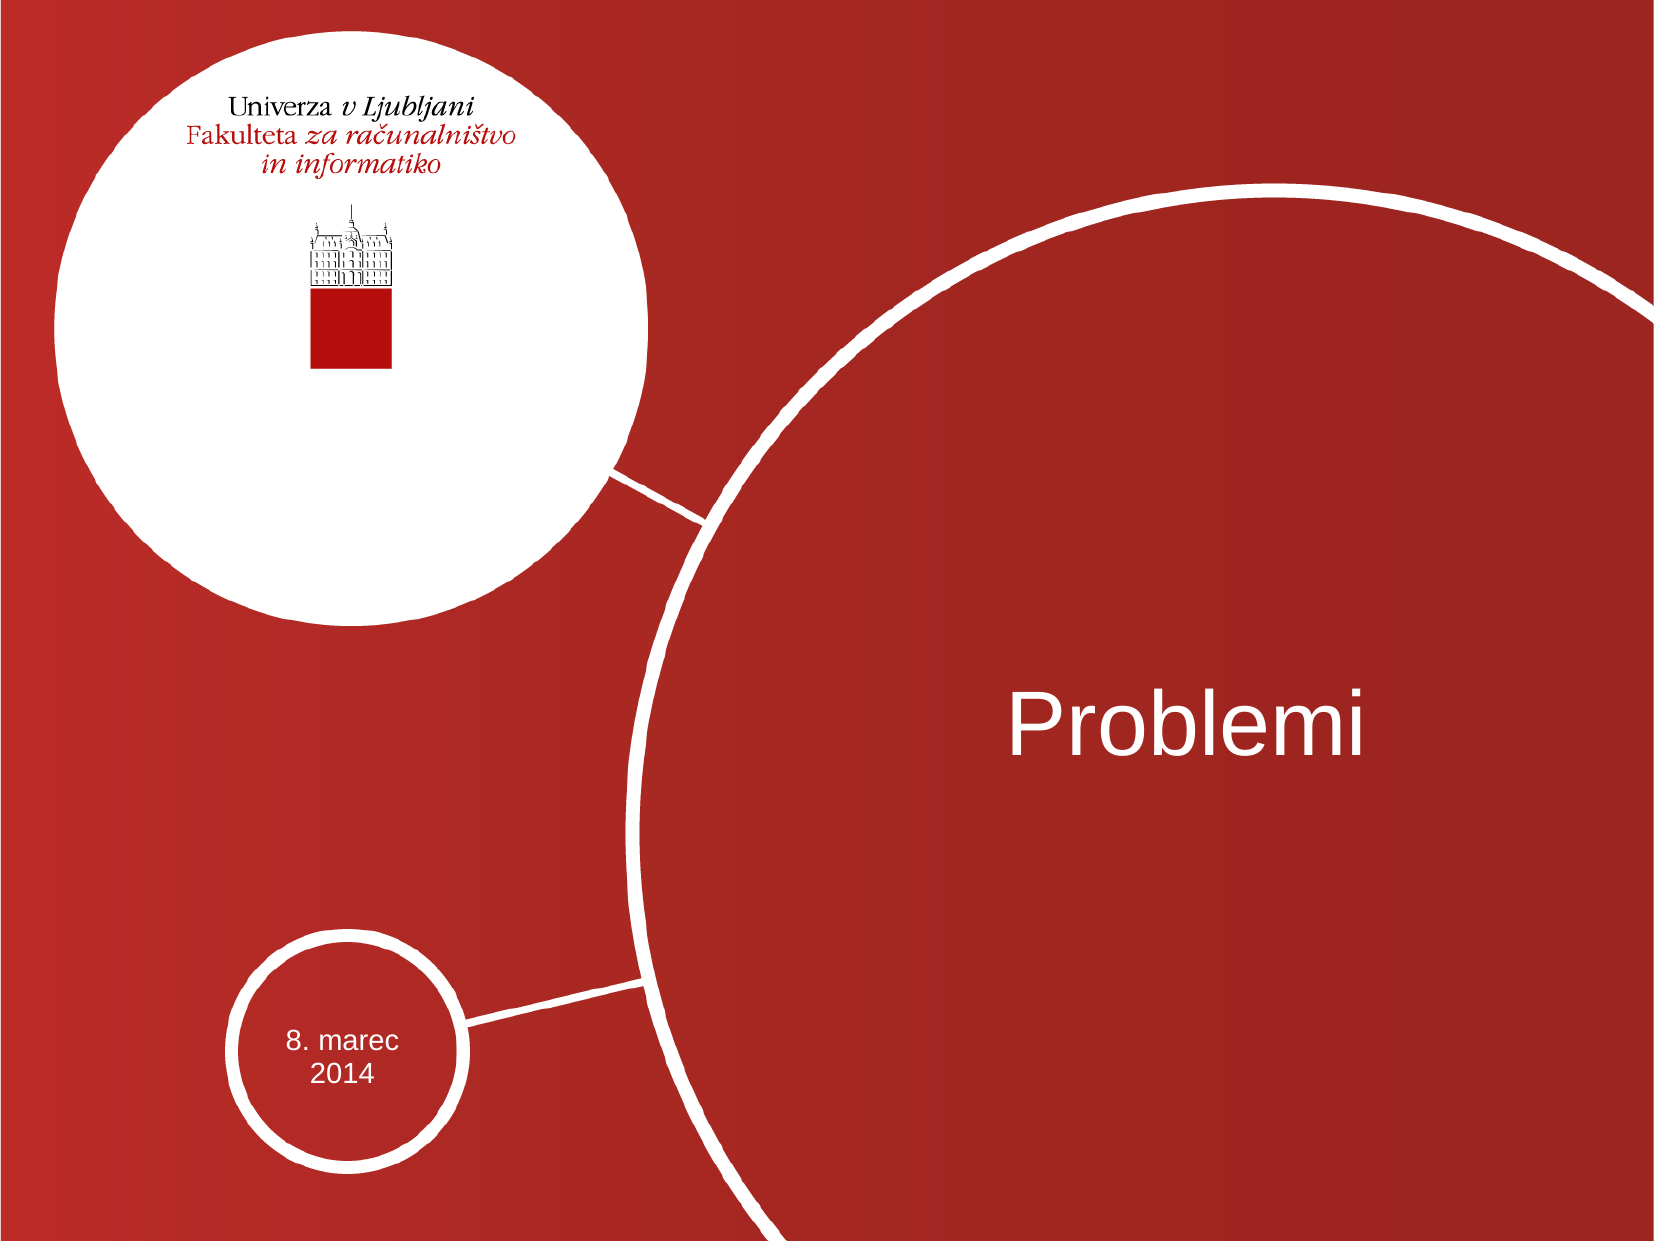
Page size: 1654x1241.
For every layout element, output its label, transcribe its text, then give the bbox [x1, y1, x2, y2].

subtitle Problemi [803, 437, 1571, 1010]
text_box 8. marec 2014 [242, 980, 443, 1134]
picture [0, 0, 1654, 1241]
